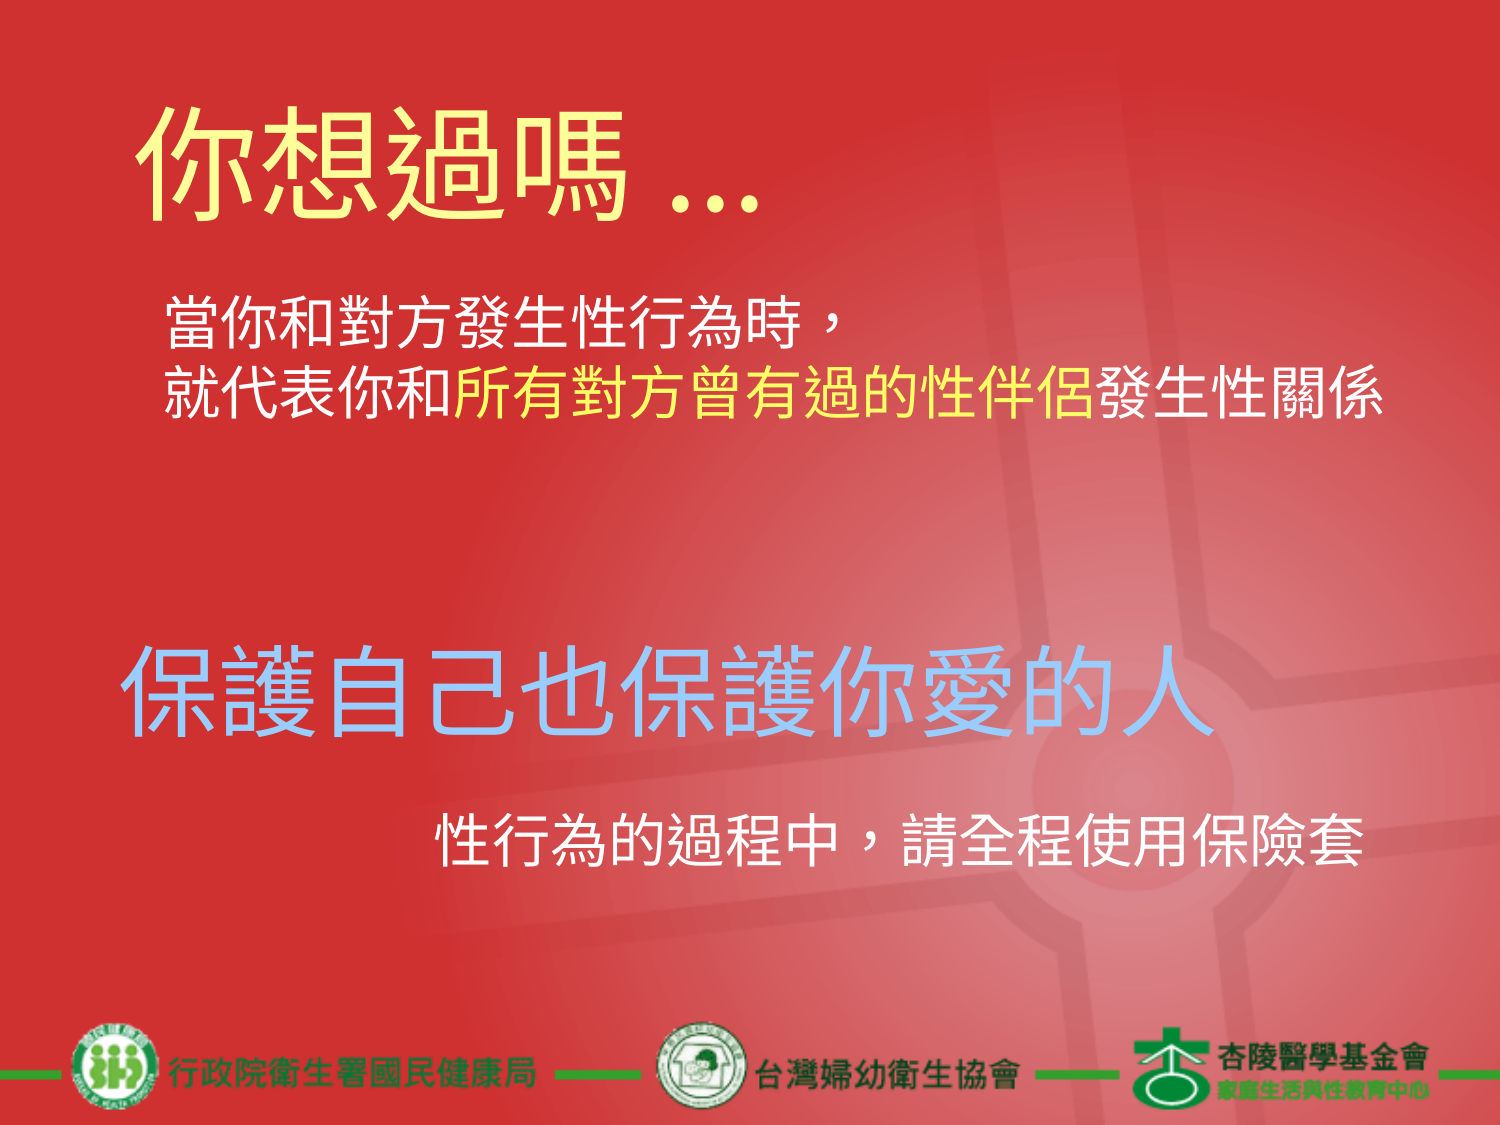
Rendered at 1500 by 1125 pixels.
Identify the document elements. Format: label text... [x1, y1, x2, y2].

text_box 當你和對方發生性行為時， 就代表你和所有對方曾有過的性伴侶發生性關係 [147, 278, 1436, 435]
text_box 性行為的過程中，請全程使用保險套 [419, 796, 1436, 882]
text_box 你想過嗎... [118, 78, 783, 244]
picture [0, 0, 1500, 1125]
text_box 保護自己也保護你愛的人 [104, 621, 1234, 758]
